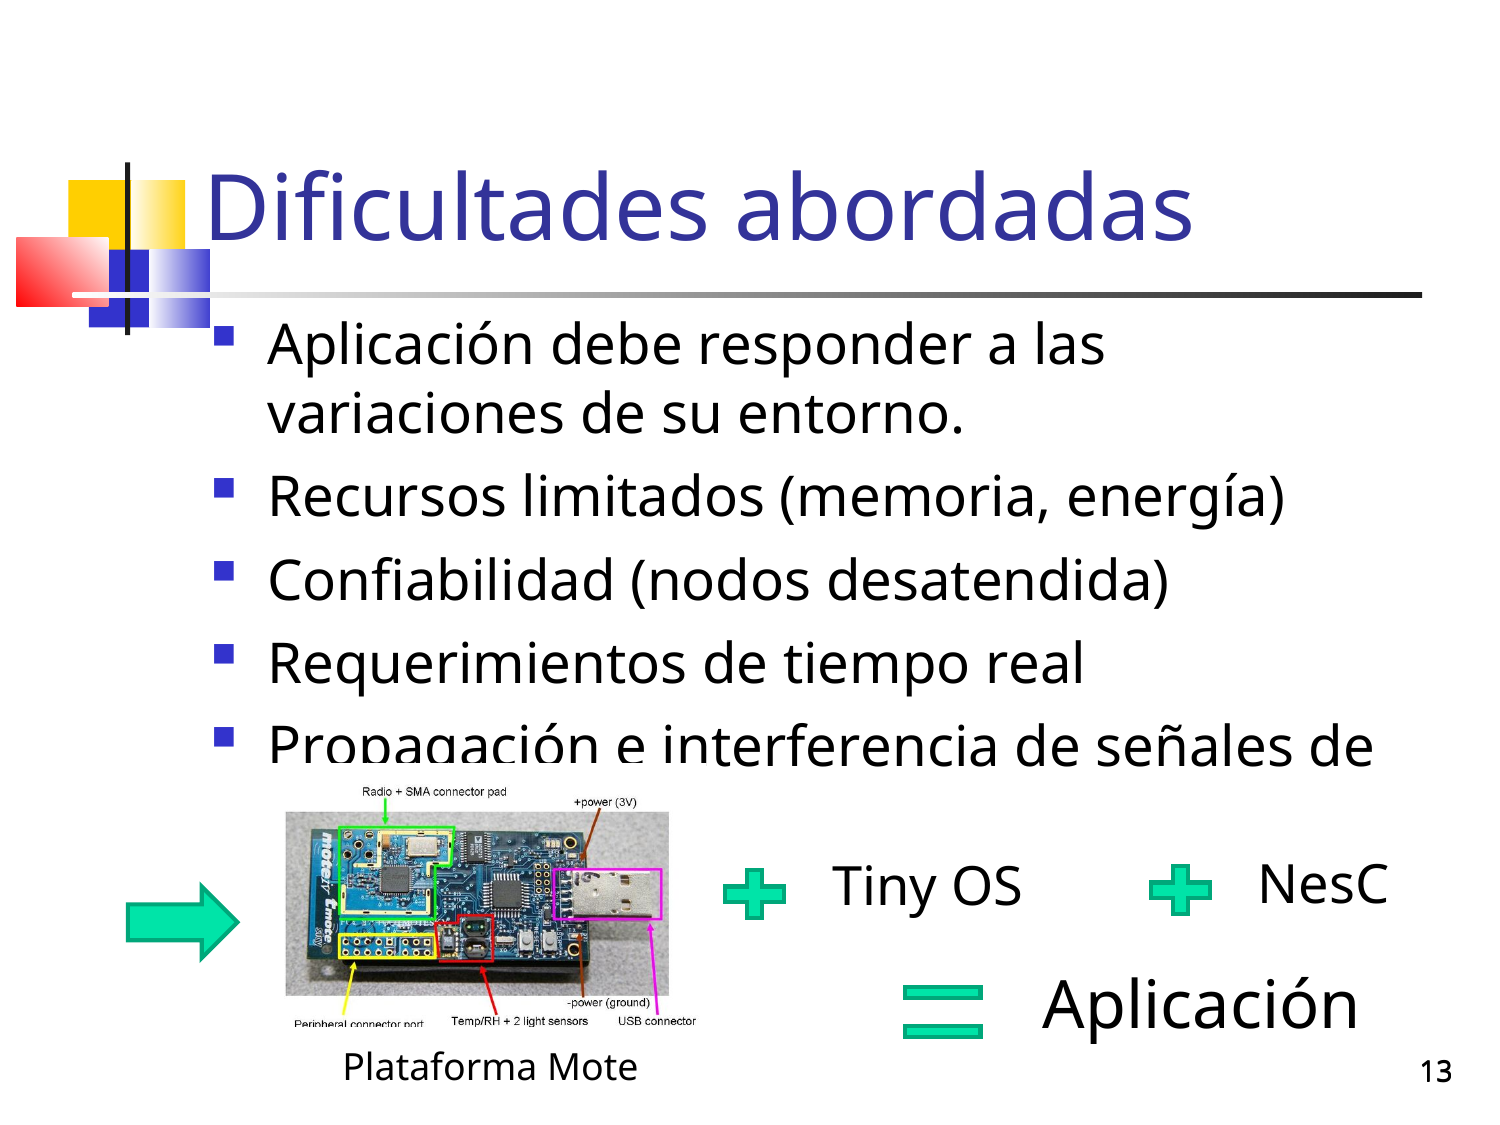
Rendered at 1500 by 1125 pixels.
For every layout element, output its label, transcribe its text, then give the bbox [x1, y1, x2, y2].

text_box Aplicación [1028, 954, 1487, 1050]
text_box Plataforma Mote [327, 1035, 654, 1096]
title Dificultades abordadas [188, 35, 1269, 276]
picture [247, 763, 707, 1027]
text_box NesC [1242, 841, 1429, 923]
text_box Tiny OS [817, 843, 1100, 925]
text_box <number> [1155, 1050, 1468, 1100]
list Aplicación debe responder a las variaciones de su entorno. Recursos limitados (memoria, energía) Confiabilidad (nodos desatendida) Requerimientos de tiempo real Propagación e interferencia de señales de RF [196, 301, 1422, 794]
